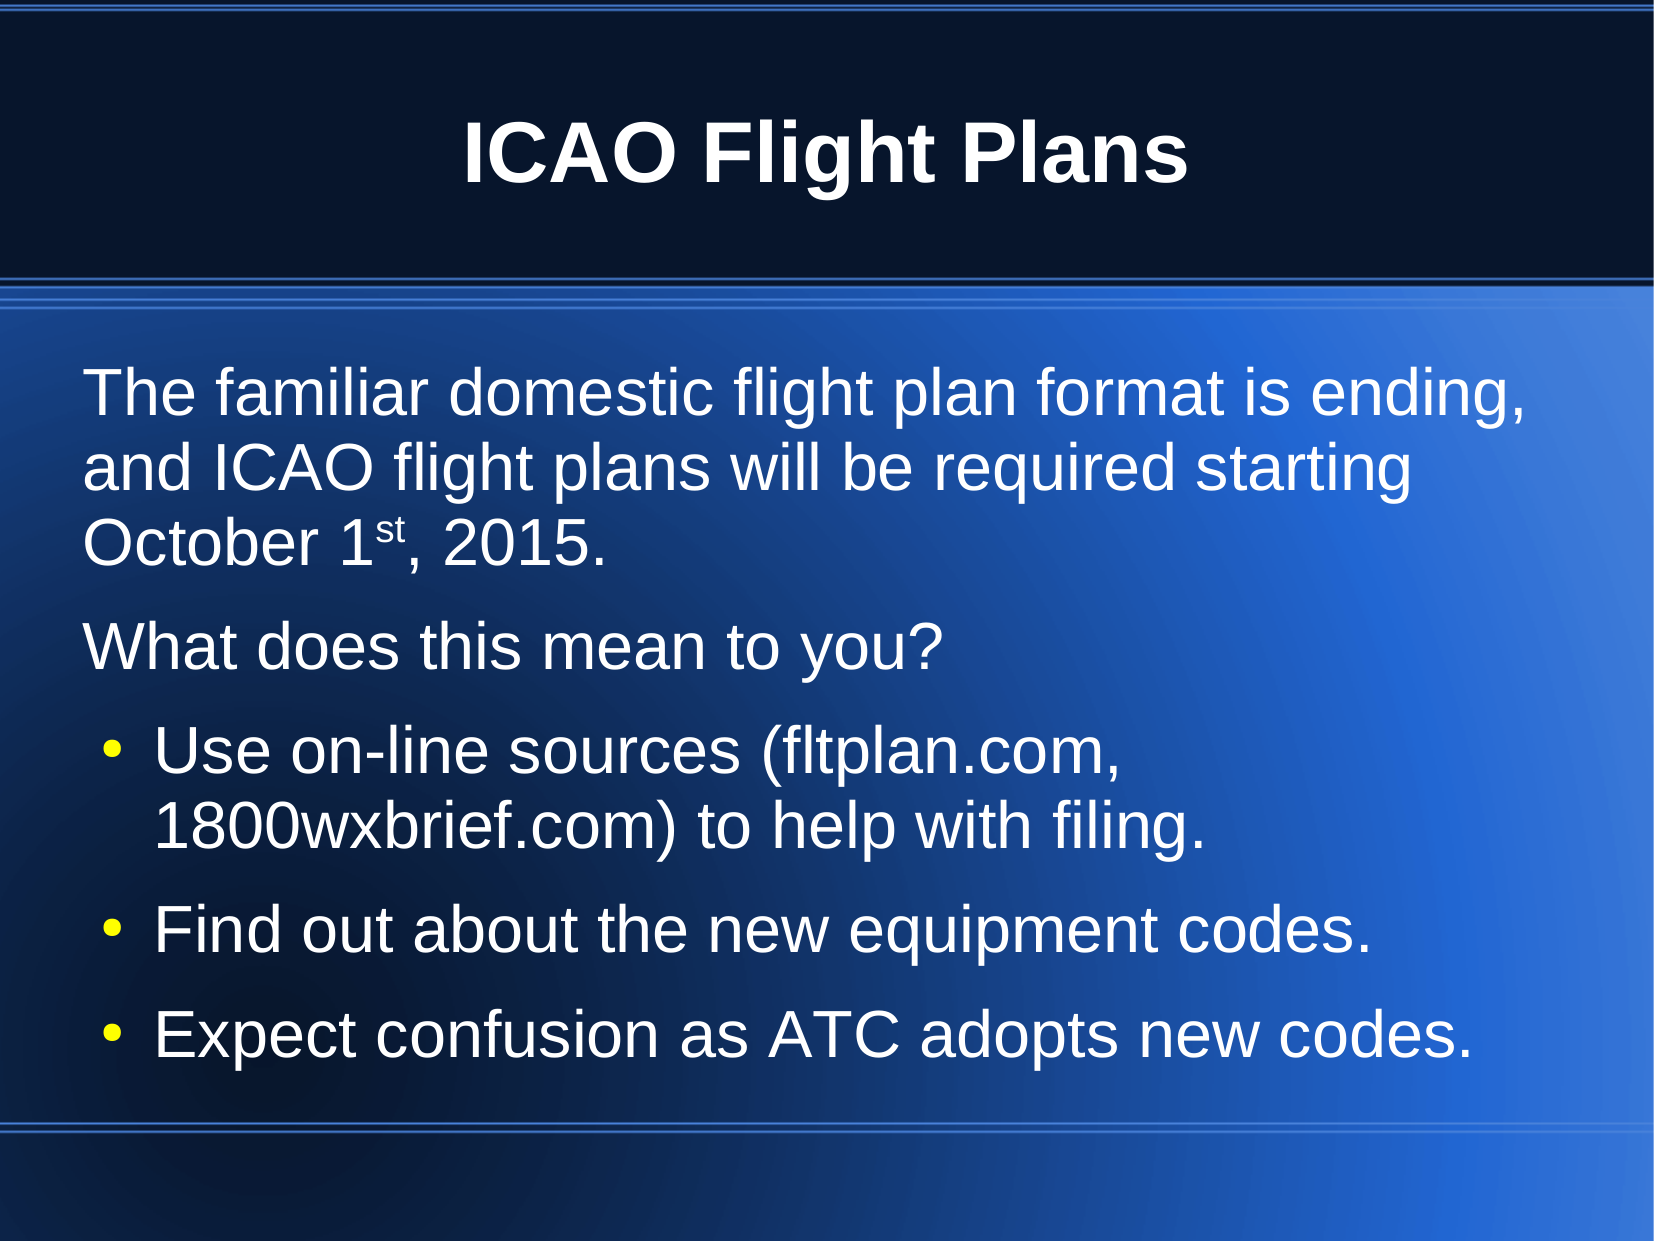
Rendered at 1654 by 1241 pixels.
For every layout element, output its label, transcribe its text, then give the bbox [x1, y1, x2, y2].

picture [0, 0, 1654, 1241]
list The familiar domestic flight plan format is ending, and ICAO flight plans will be required starting October 1st, 2015. What does this mean to you? Use on-line sources (fltplan.com, 1800wxbrief.com) to help with filing. Find out about the new equipment codes. Expect confusion as ATC adopts new codes. [82, 355, 1571, 1074]
title ICAO Flight Plans [82, 49, 1571, 257]
